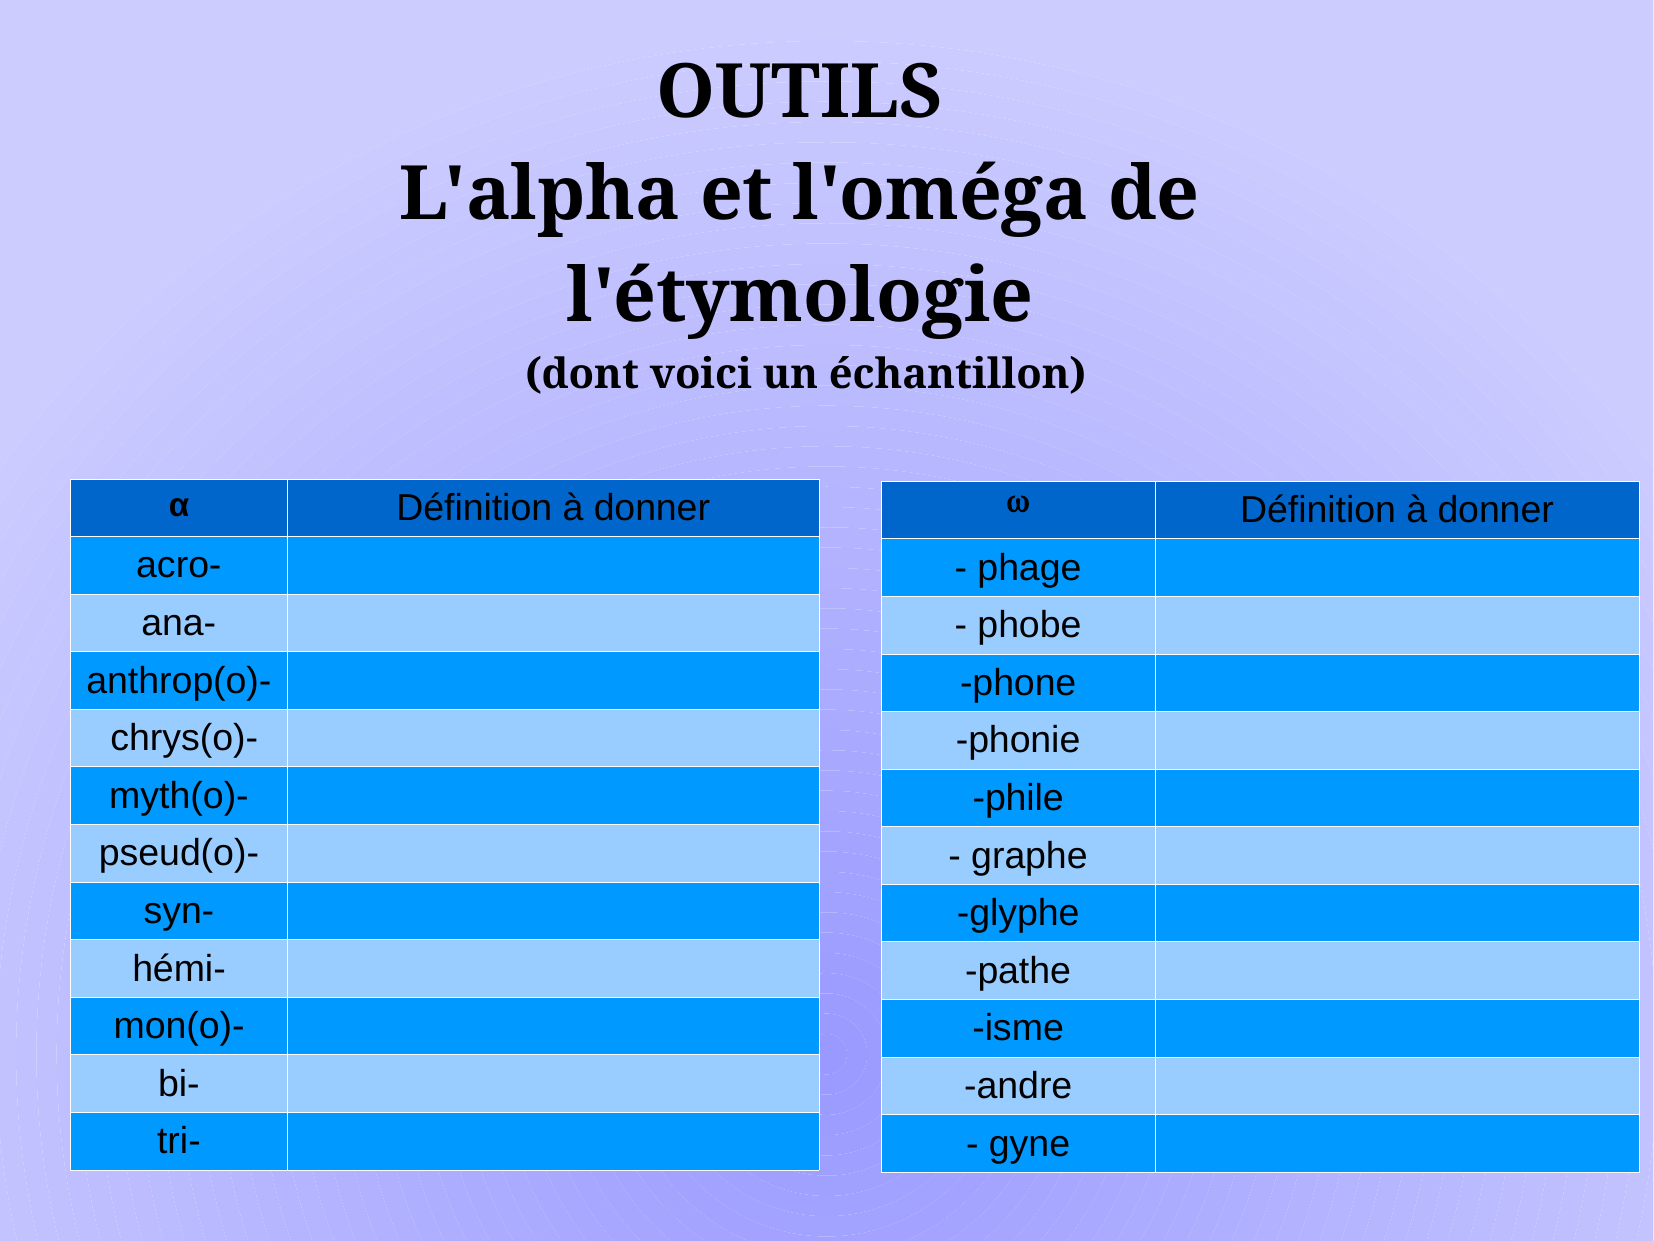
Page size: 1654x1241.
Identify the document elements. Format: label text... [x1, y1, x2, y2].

table_cell [288, 825, 819, 882]
table_cell -phone [882, 655, 1155, 711]
table_cell [1156, 770, 1639, 826]
table_cell -glyphe [882, 885, 1155, 941]
table_cell myth(o)- [71, 767, 287, 824]
table_cell [1156, 1115, 1639, 1172]
table_cell acro- [71, 537, 287, 594]
table_cell - graphe [882, 827, 1155, 884]
table_cell -phonie [882, 712, 1155, 769]
table_cell -isme [882, 1000, 1155, 1057]
table_cell - phage [882, 539, 1155, 596]
table_cell [288, 710, 819, 766]
table_cell pseud(o)- [71, 825, 287, 882]
table_header Définition à donner [288, 480, 819, 536]
table_cell [288, 1113, 819, 1170]
table_cell tri- [71, 1113, 287, 1170]
table_cell [1156, 885, 1639, 941]
table_cell [1156, 827, 1639, 884]
table_cell [1156, 942, 1639, 999]
table_cell [1156, 1058, 1639, 1114]
table_cell [288, 1055, 819, 1112]
table_cell [1156, 1000, 1639, 1057]
text_box OUTILS L'alpha et l'oméga de l'étymologie (dont voici un échantillon) [324, 29, 1276, 506]
table_cell anthrop(o)- [71, 652, 287, 709]
table_cell hémi- [71, 940, 287, 997]
table_cell -pathe [882, 942, 1155, 999]
table_cell [1156, 712, 1639, 769]
table_cell ana- [71, 595, 287, 651]
table_cell [288, 998, 819, 1054]
table_cell - gyne [882, 1115, 1155, 1172]
table_cell bi- [71, 1055, 287, 1112]
table_cell [288, 652, 819, 709]
table_cell syn- [71, 883, 287, 939]
table_header Définition à donner [1156, 482, 1639, 538]
table_cell -phile [882, 770, 1155, 826]
table_cell [288, 537, 819, 594]
table_cell - phobe [882, 597, 1155, 654]
table_cell [288, 595, 819, 651]
table_cell [1156, 539, 1639, 596]
table_cell chrys(o)- [71, 710, 287, 766]
table_cell [288, 883, 819, 939]
table_cell [1156, 655, 1639, 711]
table_header α [71, 480, 287, 536]
table_cell [288, 767, 819, 824]
table_cell -andre [882, 1058, 1155, 1114]
table_cell mon(o)- [71, 998, 287, 1054]
table_header w [882, 482, 1155, 538]
table_cell [1156, 597, 1639, 654]
table_cell [288, 940, 819, 997]
